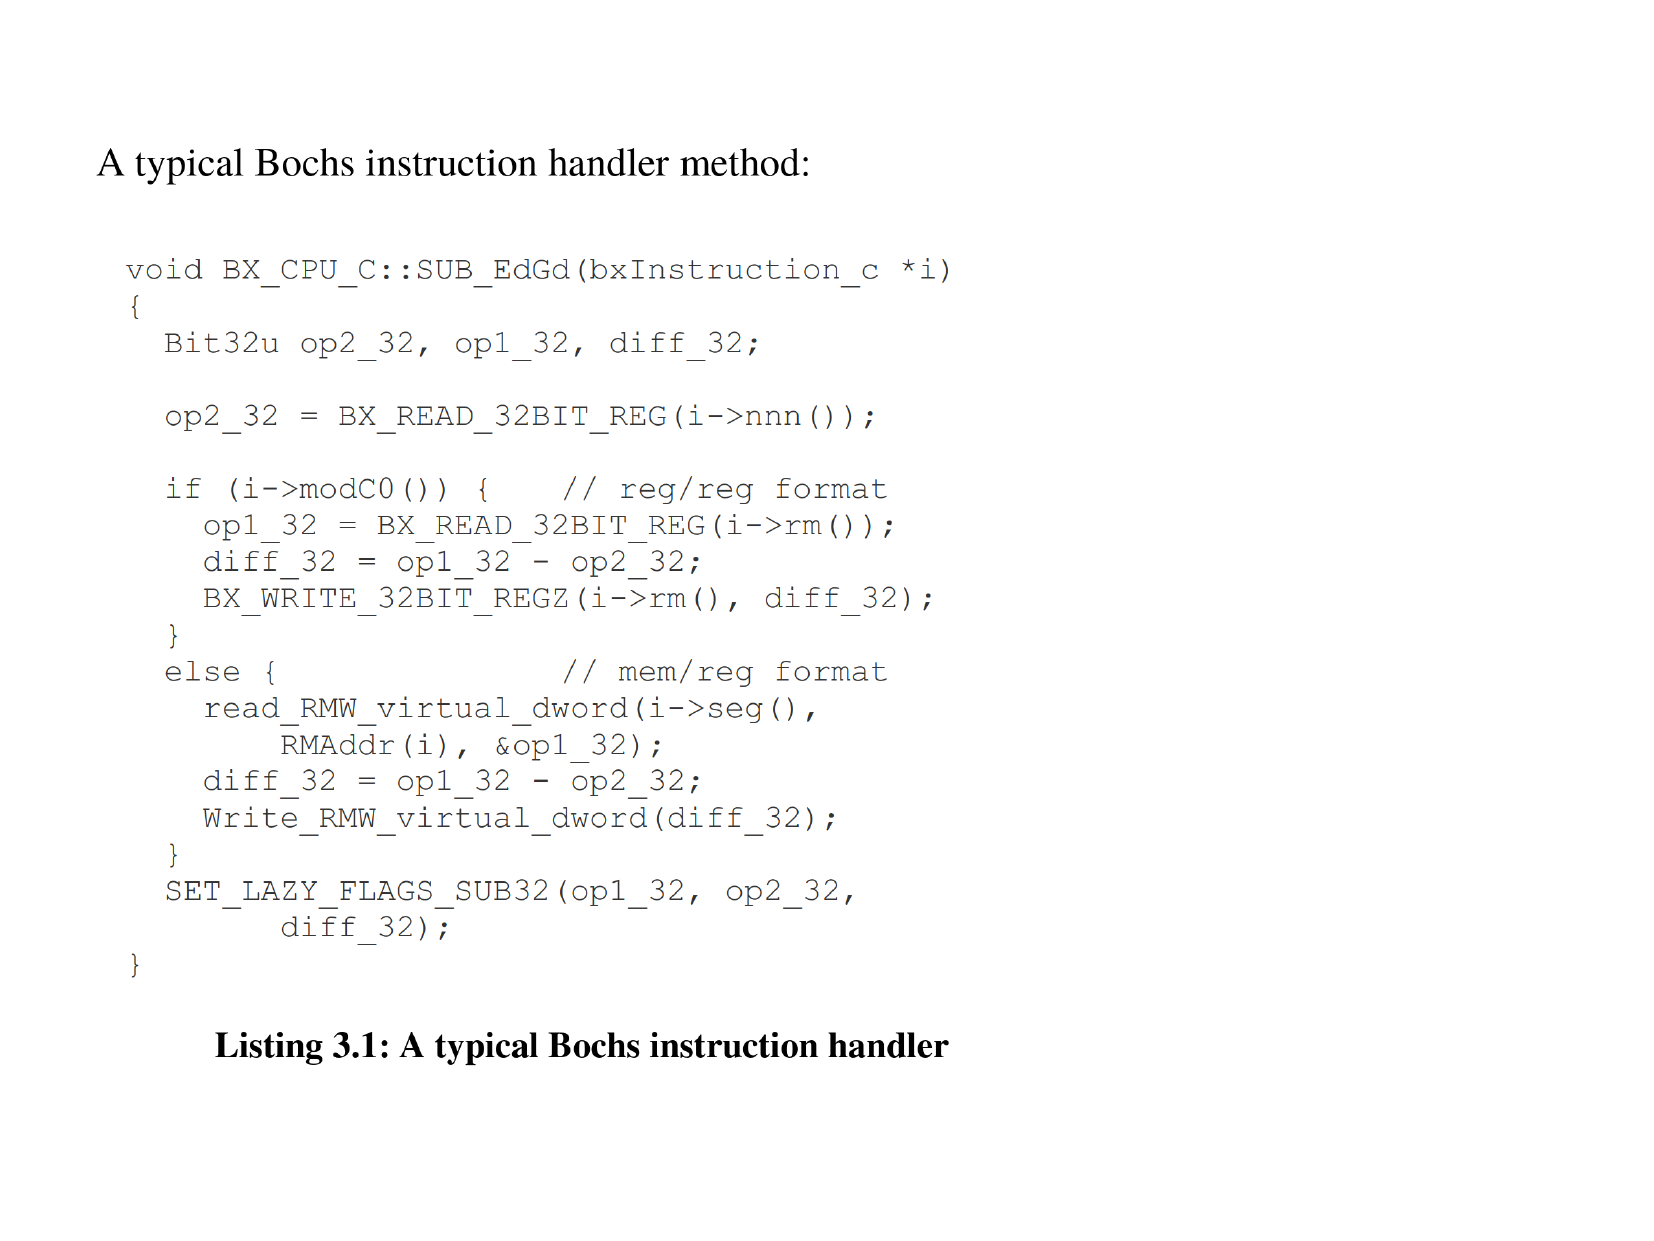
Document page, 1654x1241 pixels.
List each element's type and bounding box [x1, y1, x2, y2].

picture [75, 112, 1058, 1083]
